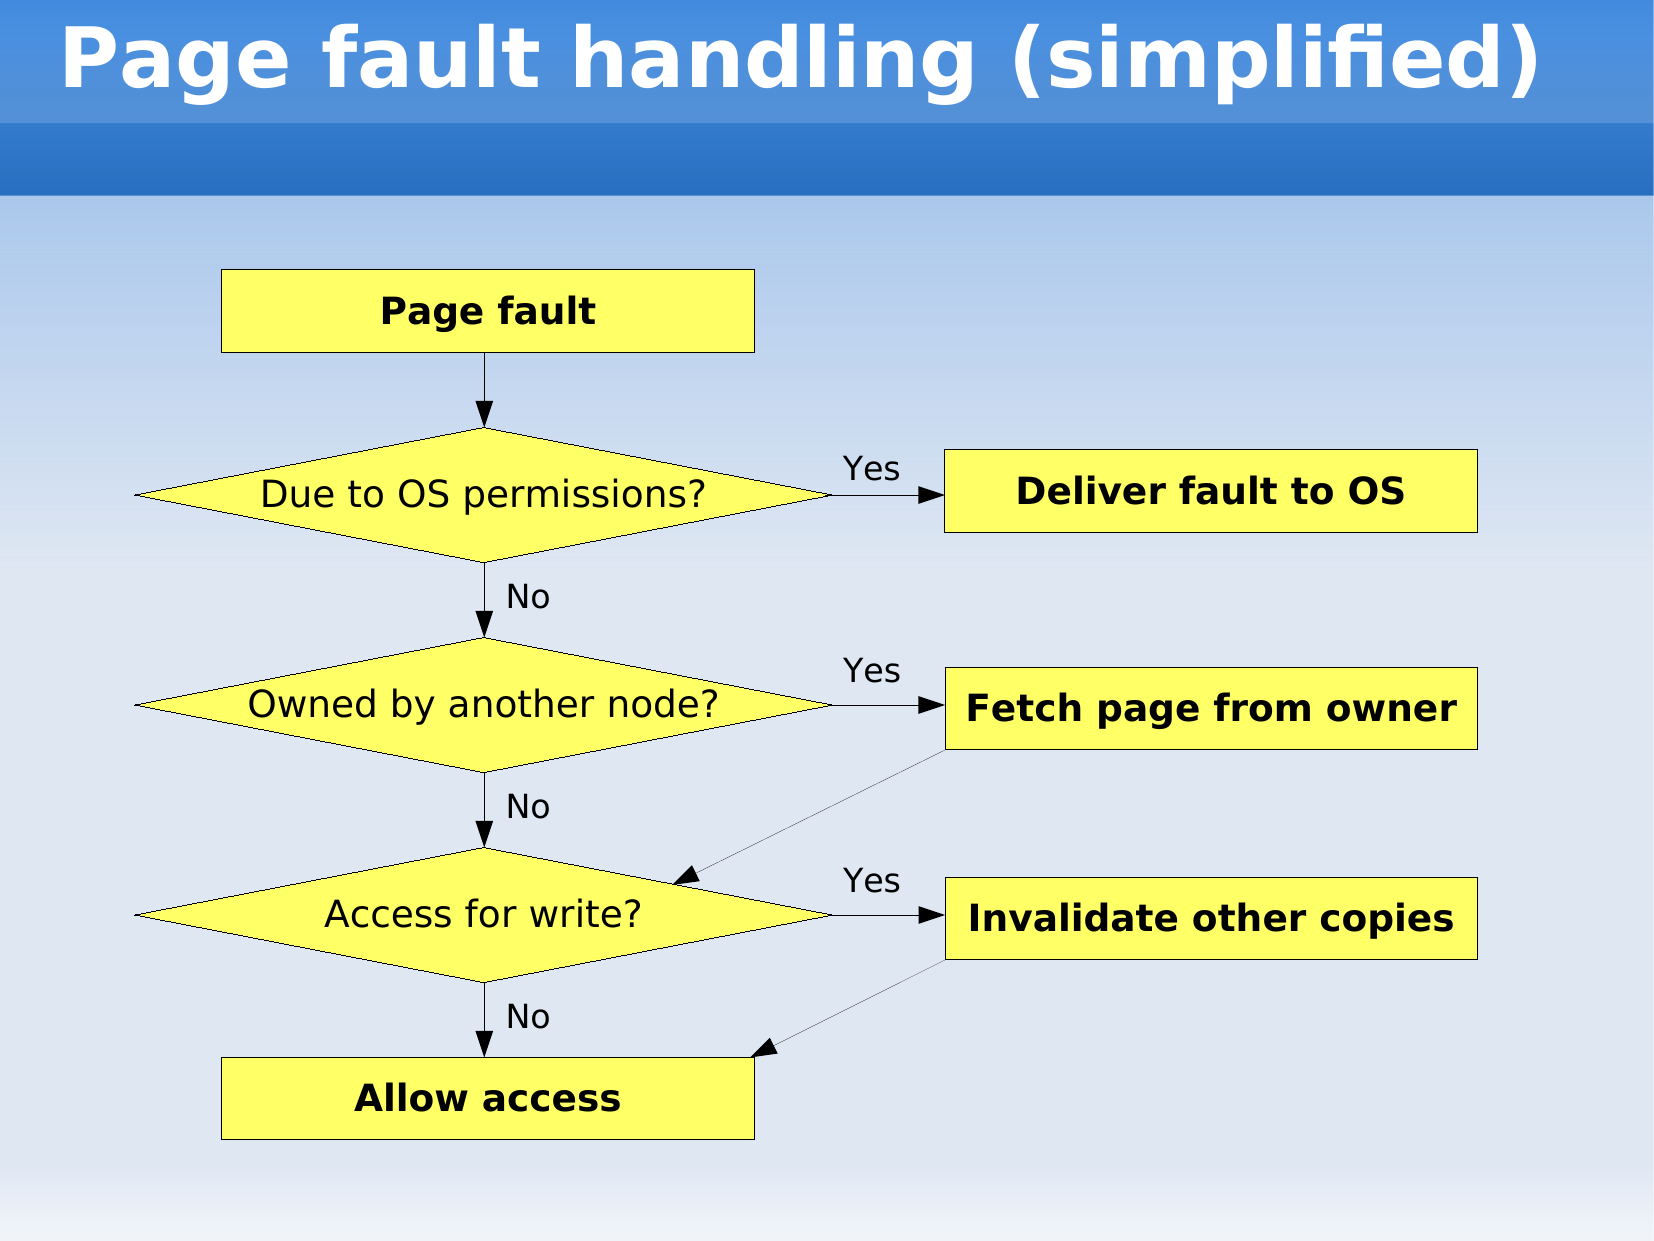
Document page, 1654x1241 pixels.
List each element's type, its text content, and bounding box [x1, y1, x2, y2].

text_box Fetch page from owner [945, 667, 1478, 750]
text_box No [490, 570, 566, 624]
title Page fault handling (simplified) [59, 7, 1595, 111]
picture [0, 0, 1654, 1241]
text_box Access for write? [134, 847, 833, 983]
text_box No [490, 990, 566, 1044]
text_box Yes [828, 442, 915, 496]
text_box Deliver fault to OS [944, 449, 1478, 533]
text_box No [490, 780, 566, 834]
text_box Owned by another node? [134, 637, 833, 773]
text_box Page fault [221, 269, 755, 353]
text_box Invalidate other copies [945, 877, 1478, 960]
text_box Allow access [221, 1057, 755, 1140]
text_box Yes [828, 854, 916, 908]
text_box Yes [828, 644, 915, 698]
text_box Due to OS permissions? [134, 427, 828, 563]
